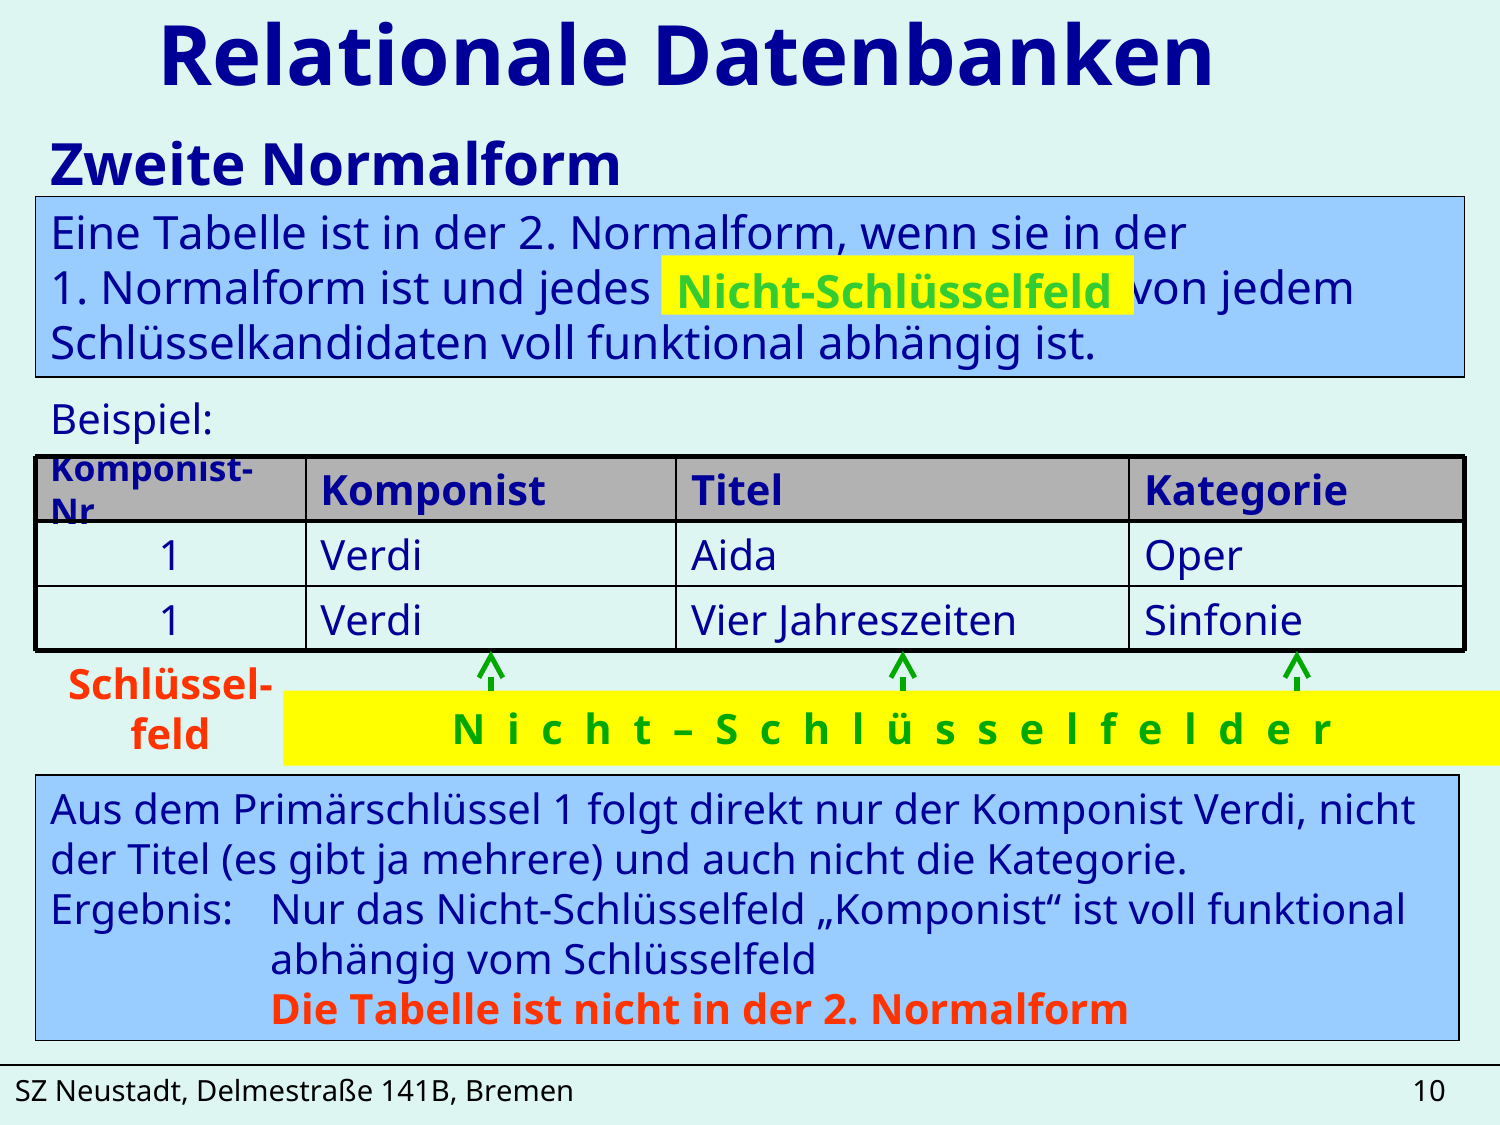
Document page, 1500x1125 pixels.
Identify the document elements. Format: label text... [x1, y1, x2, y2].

text_box Komponist-Nr [38, 459, 305, 519]
text_box Relationale Datenbanken [82, 0, 1433, 104]
text_box Kategorie [1130, 459, 1462, 519]
text_box N i c h t – S c h l ü s s e l f e l d e r [283, 690, 1500, 766]
text_box Verdi [307, 523, 675, 585]
text_box Eine Tabelle ist in der 2. Normalform, wenn sie in der 1. Normalform ist und jedes Nicht-Schlüsselfeld von jedem Schlüsselkandidaten voll funktional abhängig ist. [35, 196, 1465, 377]
text_box Komponist [307, 459, 675, 519]
text_box Titel [677, 459, 1128, 519]
text_box Zweite Normalform [35, 119, 1459, 196]
text_box Schlüssel- feld [35, 653, 306, 766]
text_box Verdi [307, 587, 675, 648]
text_box Aus dem Primärschlüssel 1 folgt direkt nur der Komponist Verdi, nicht der Titel (es gibt ja mehrere) und auch nicht die Kategorie. Ergebnis: Nur das Nicht-Schlüsselfeld „Komponist“ ist voll funktional abhängig vom Schlüsselfeld Die Tabelle ist nicht in der 2. Normalform [35, 774, 1459, 1041]
text_box Oper [1130, 523, 1462, 585]
text_box Vier Jahreszeiten [677, 587, 1128, 648]
text_box Sinfonie [1130, 587, 1462, 648]
text_box 1 [38, 587, 305, 648]
text_box Beispiel: [35, 385, 331, 451]
text_box Aida [677, 523, 1128, 585]
text_box Nicht-Schlüsselfeld [661, 255, 1134, 315]
text_box 1 [38, 523, 305, 585]
